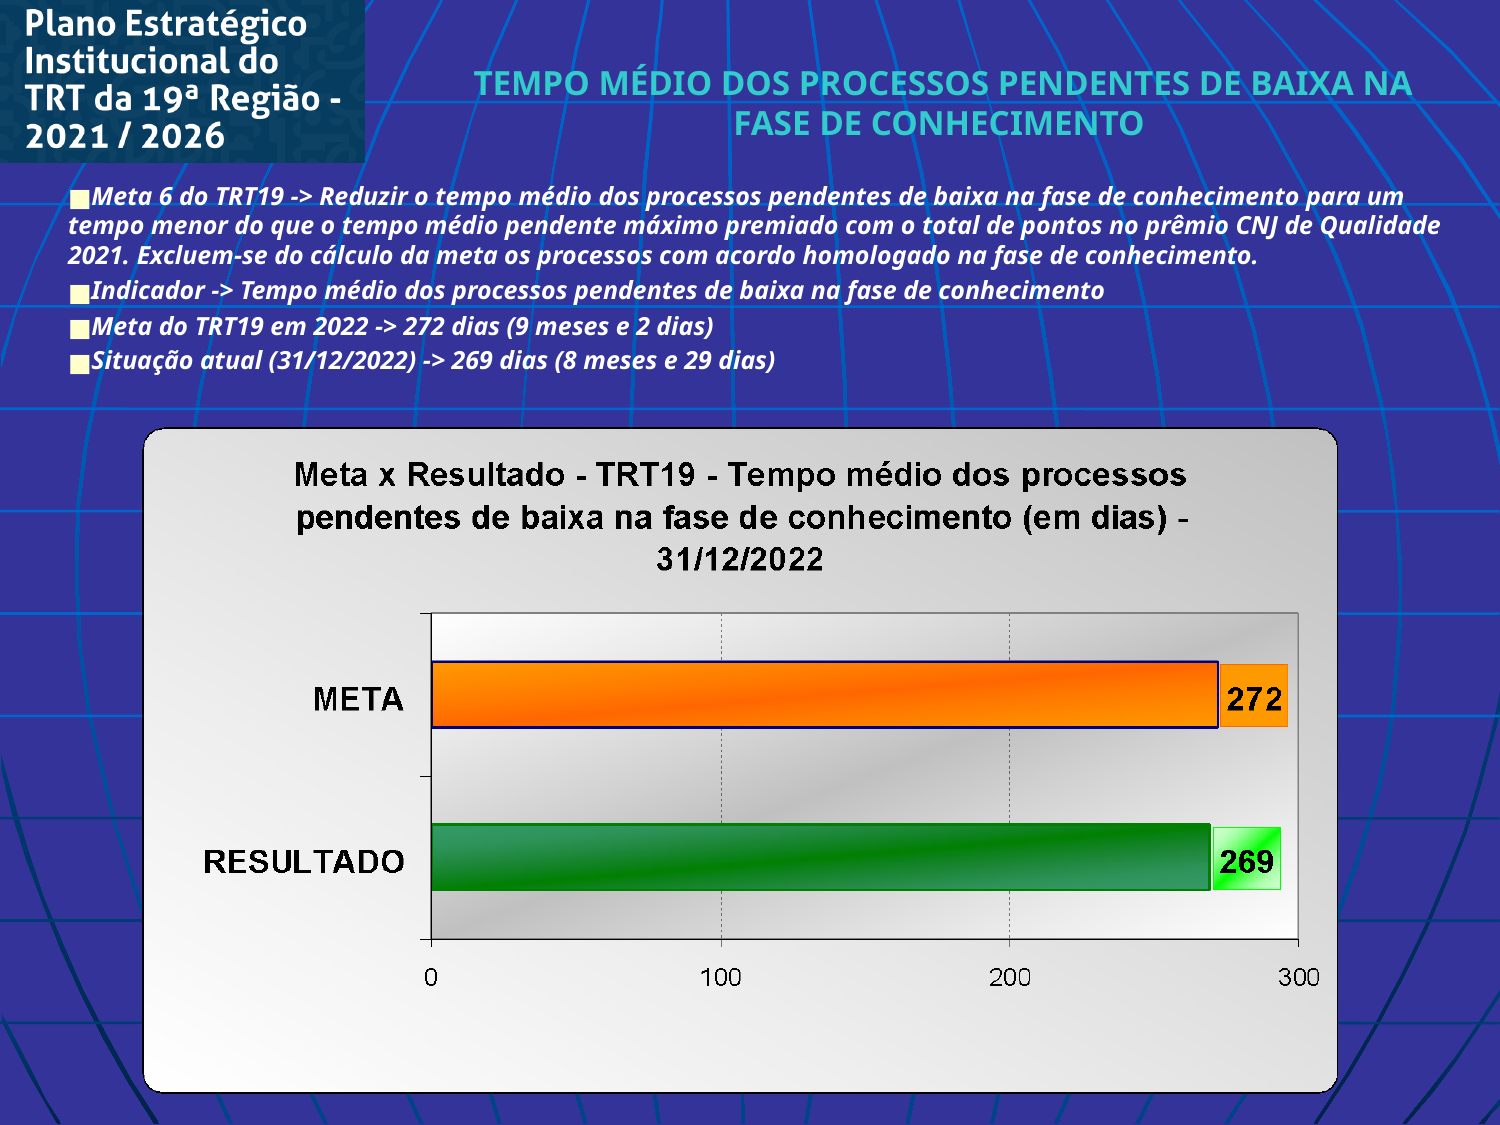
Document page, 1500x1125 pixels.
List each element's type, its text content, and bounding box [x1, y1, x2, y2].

picture [135, 420, 1347, 1101]
text_box Meta 6 do TRT19 -> Reduzir o tempo médio dos processos pendentes de baixa na fase de conhecimento para um tempo menor do que o tempo médio pendente máximo premiado com o total de pontos no prêmio CNJ de Qualidade 2021. Excluem-se do cálculo da meta os processos com acordo homologado na fase de conhecimento. Indicador -> Tempo médio dos processos pendentes de baixa na fase de conhecimento Meta do TRT19 em 2022 -> 272 dias (9 meses e 2 dias) Situação atual (31/12/2022) -> 269 dias (8 meses e 29 dias) [53, 172, 1459, 433]
picture [0, 0, 365, 163]
text_box TEMPO MÉDIO DOS PROCESSOS PENDENTES DE BAIXA NA FASE DE CONHECIMENTO [407, 54, 1471, 150]
